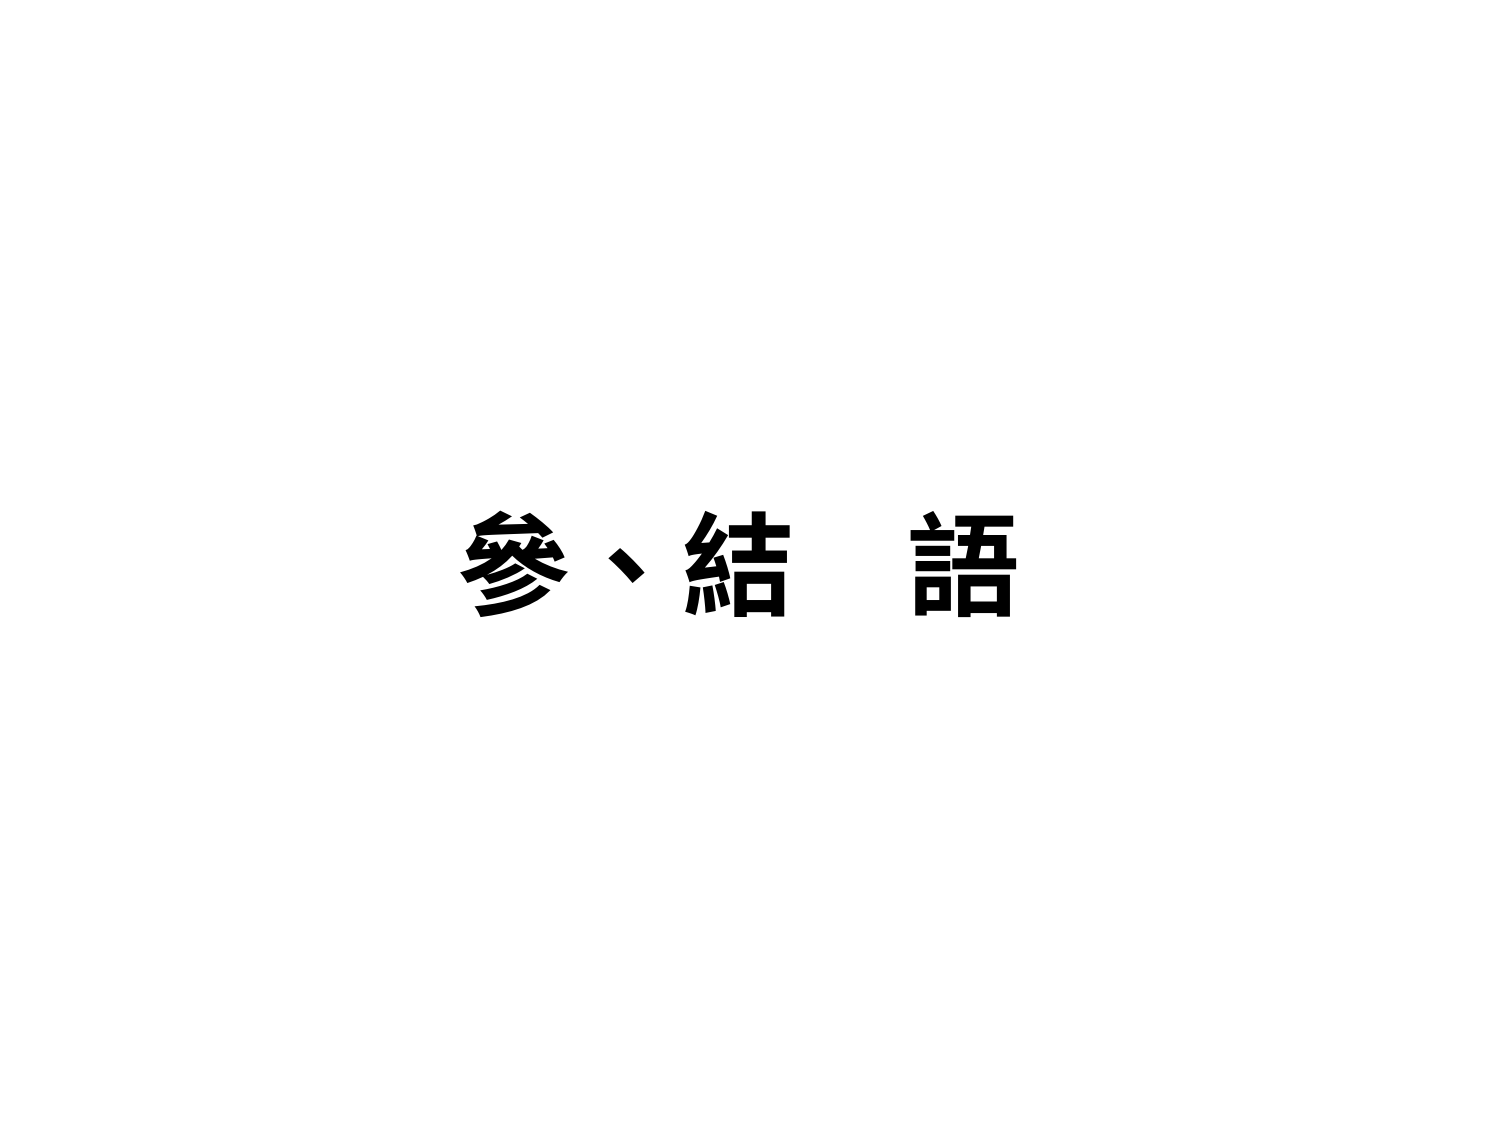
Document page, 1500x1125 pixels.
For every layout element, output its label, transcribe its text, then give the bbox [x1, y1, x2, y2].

text_box 參、結 語 [442, 465, 1153, 660]
